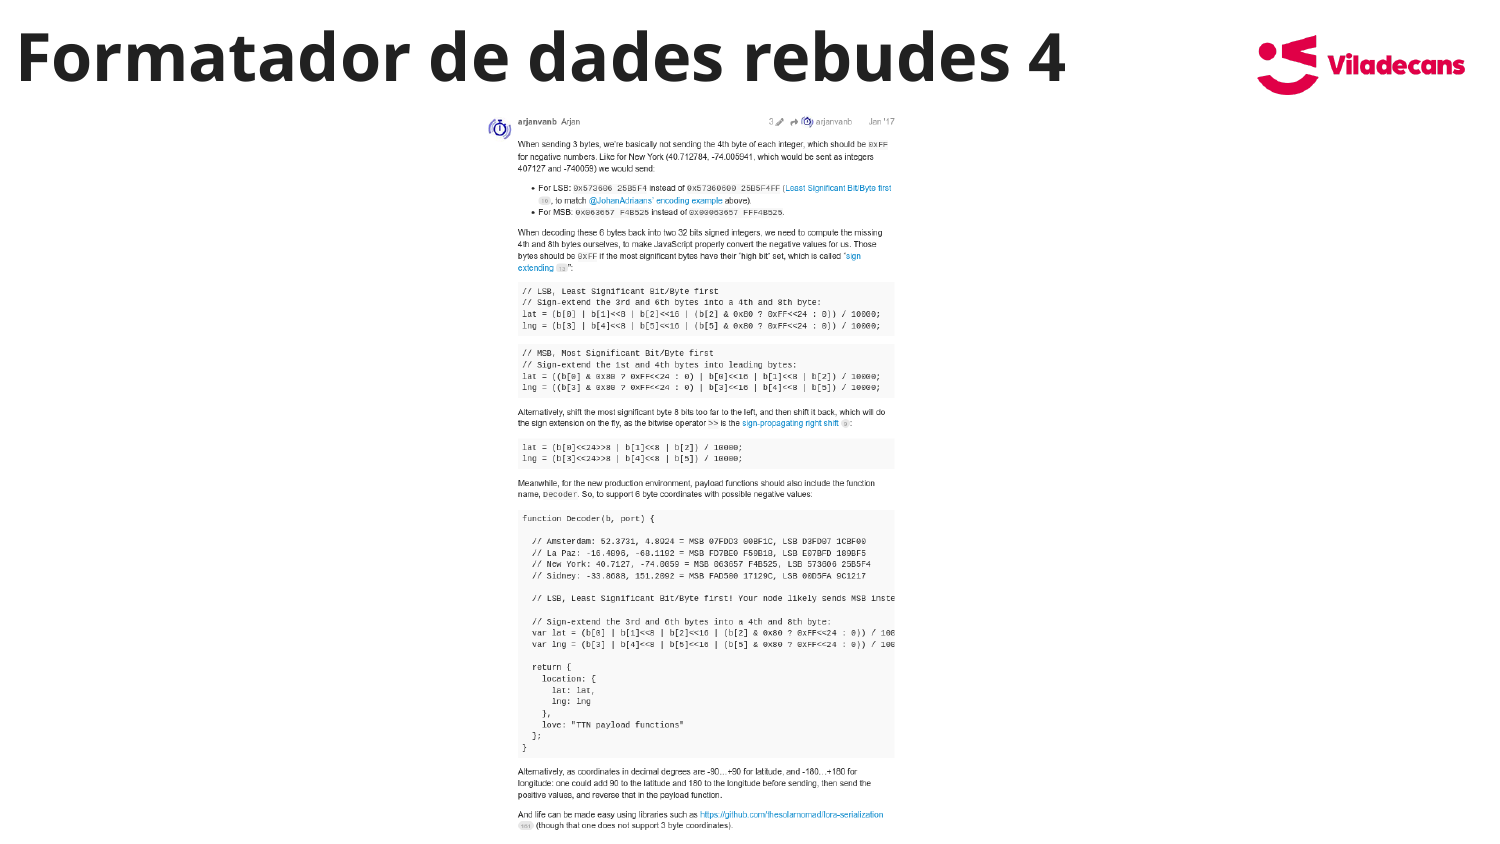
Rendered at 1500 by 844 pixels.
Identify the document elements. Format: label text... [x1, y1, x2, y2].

title Formatador de dades rebudes 4 [0, 0, 1453, 132]
picture [485, 114, 898, 835]
picture [1453, 35, 1465, 95]
